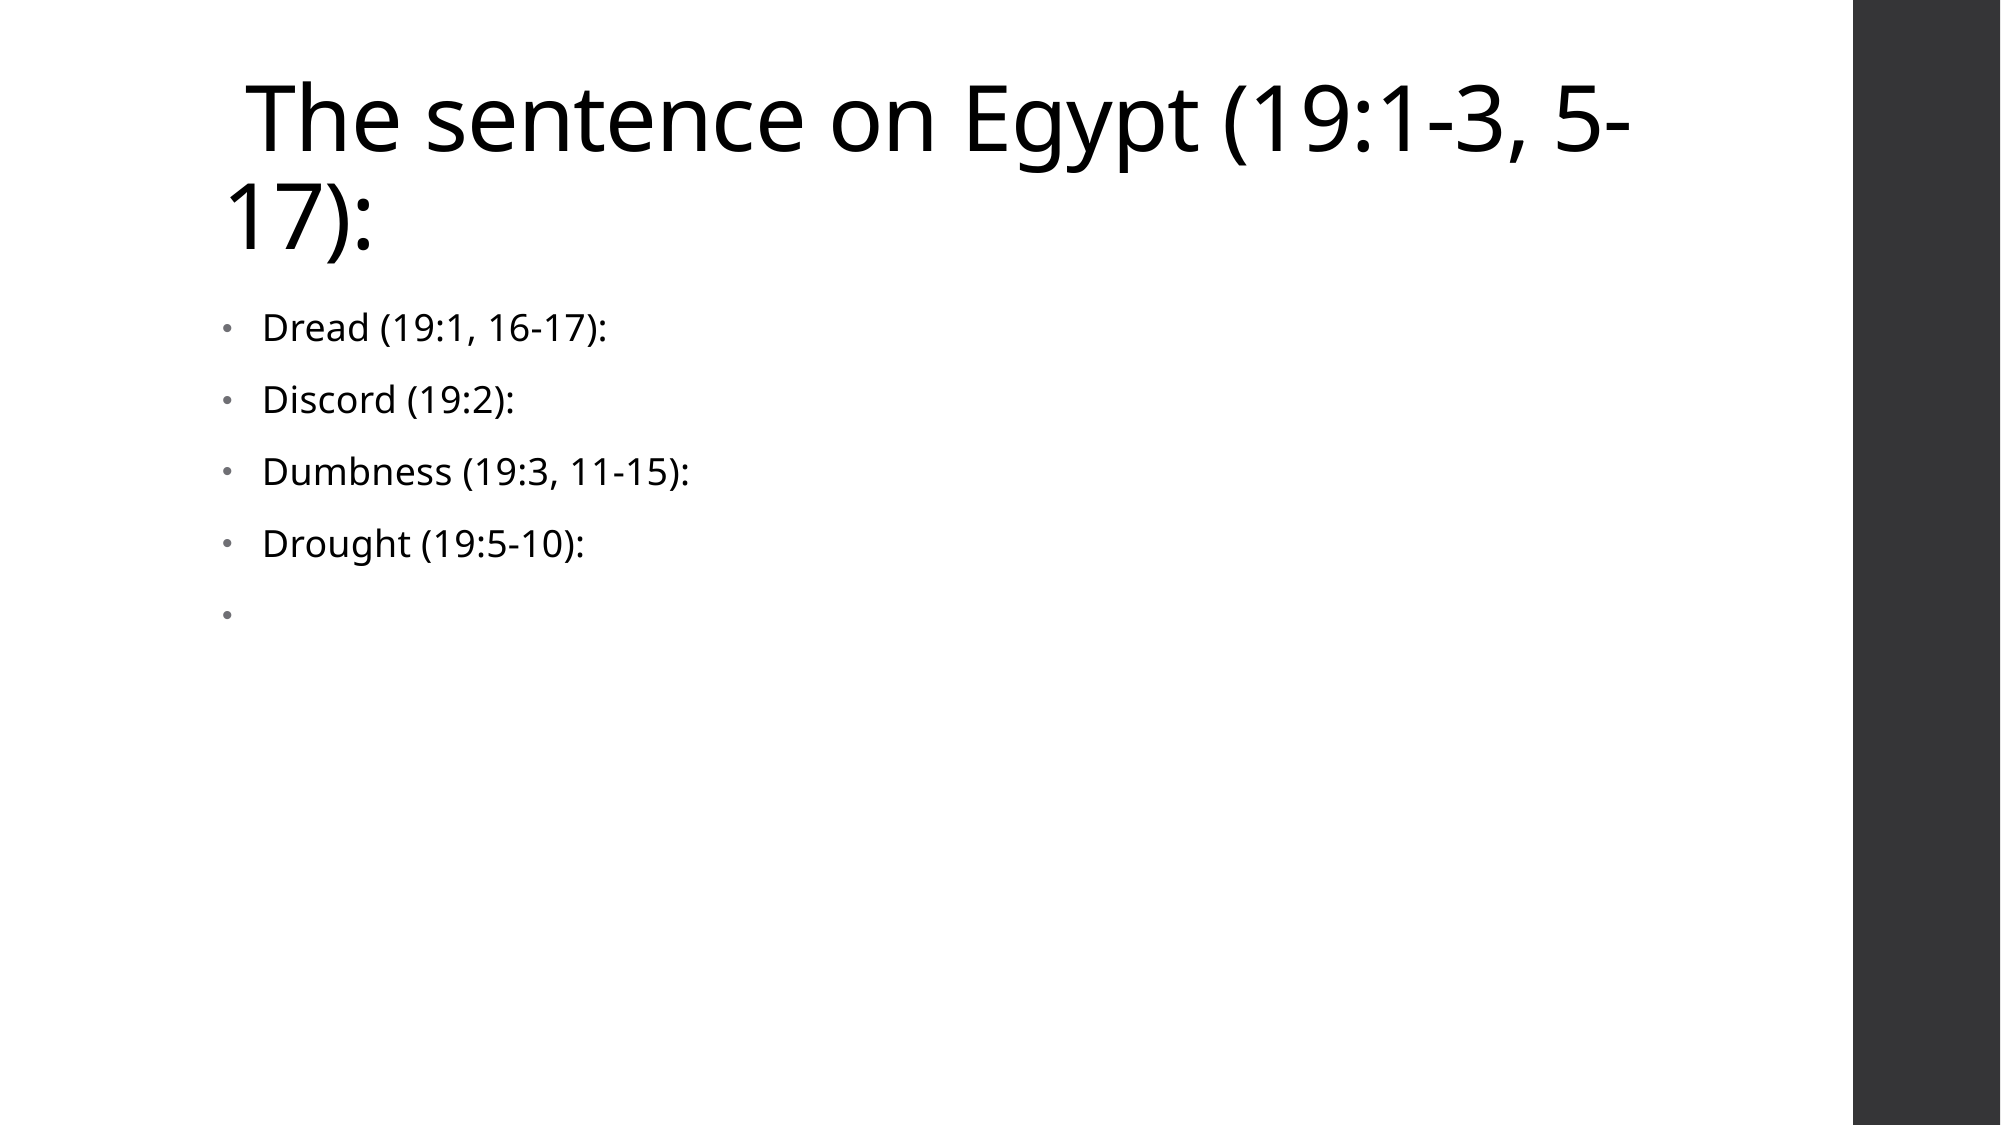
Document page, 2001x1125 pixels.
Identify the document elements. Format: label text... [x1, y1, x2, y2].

list Dread (19:1, 16-17): Discord (19:2): Dumbness (19:3, 11-15): Drought (19:5-10): [206, 299, 1617, 1014]
title The sentence on Egypt (19:1-3, 5-17): [206, 60, 1797, 278]
